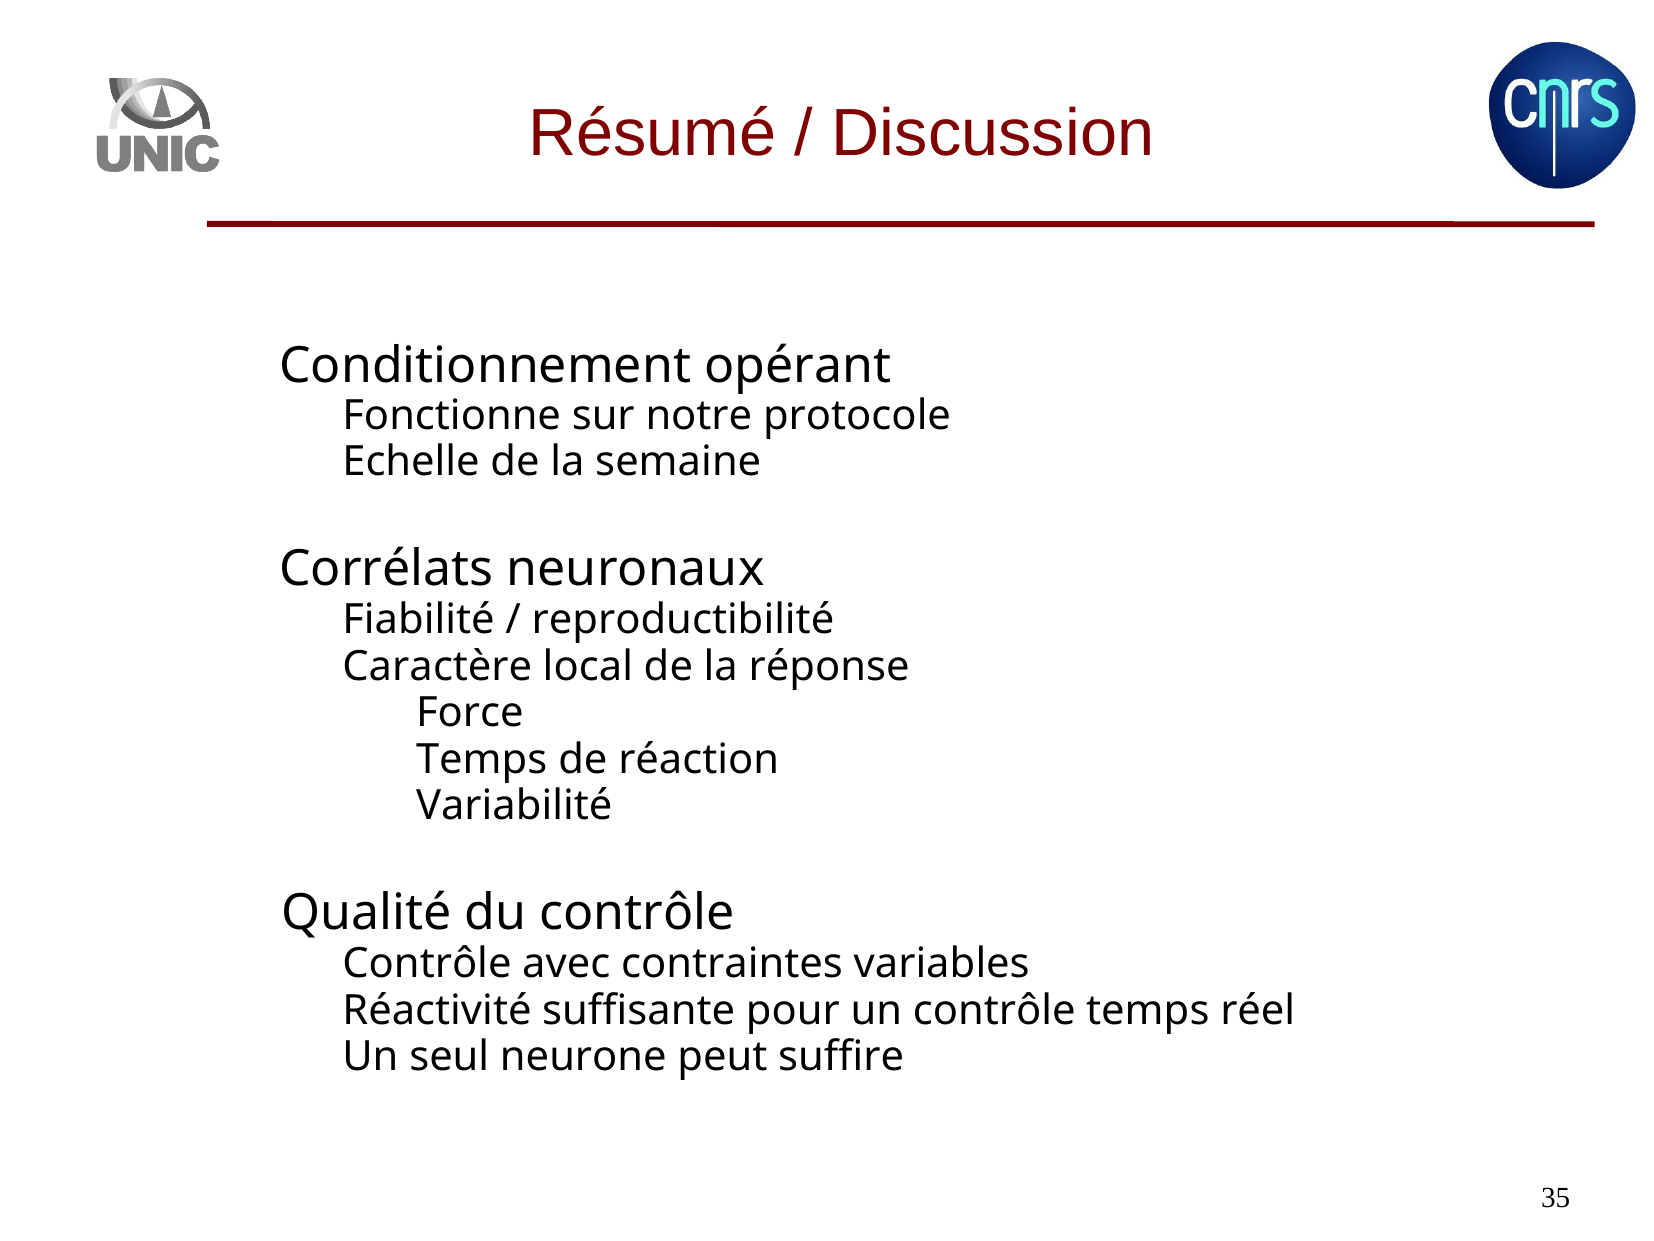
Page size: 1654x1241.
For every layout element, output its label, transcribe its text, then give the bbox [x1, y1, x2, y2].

text_box Résumé / Discussion [206, 88, 1477, 207]
text_box Conditionnement opérant Fonctionne sur notre protocole Echelle de la semaine Corrélats neuronaux Fiabilité / reproductibilité Caractère local de la réponse Force Temps de réaction Variabilité Qualité du contrôle Contrôle avec contraintes variables Réactivité suffisante pour un contrôle temps réel Un seul neurone peut suffire [253, 324, 1242, 1190]
picture [1488, 41, 1636, 189]
picture [89, 65, 226, 187]
text_box <numéro> [1185, 1180, 1571, 1215]
